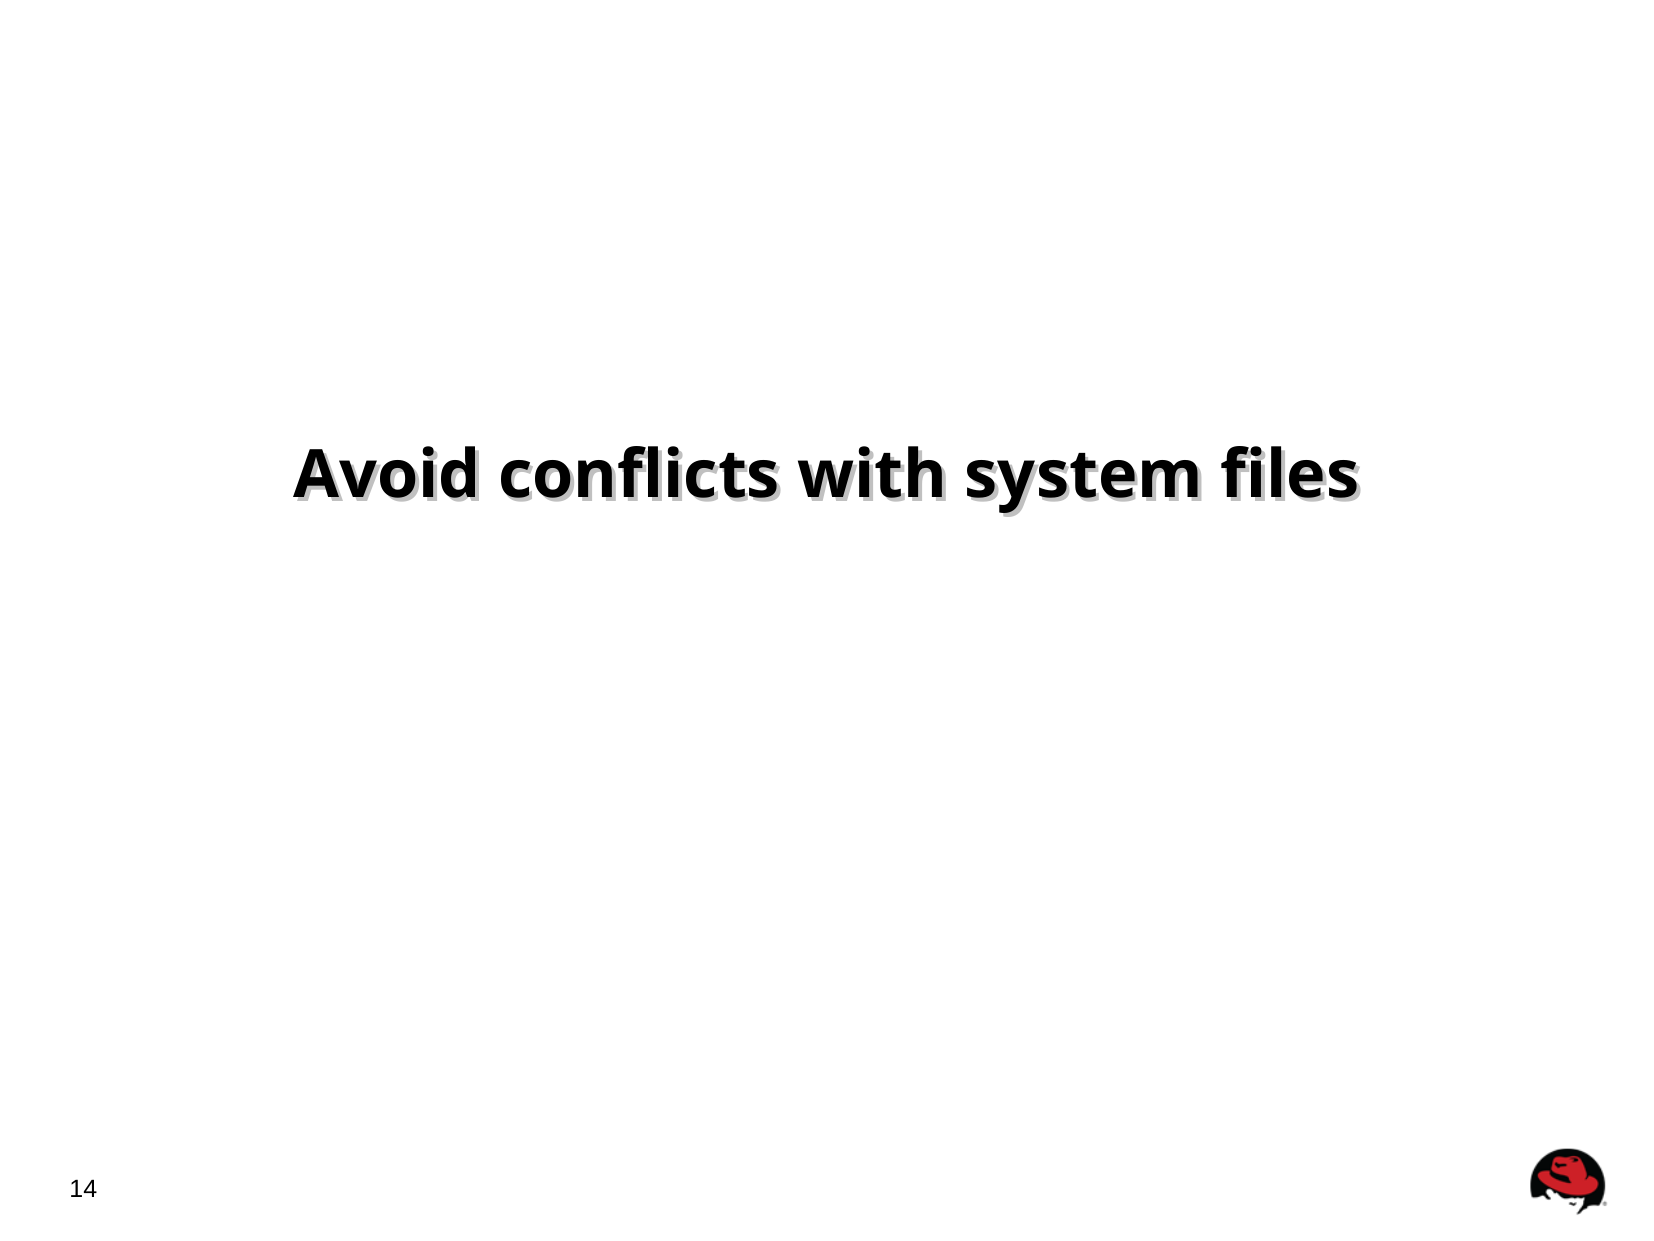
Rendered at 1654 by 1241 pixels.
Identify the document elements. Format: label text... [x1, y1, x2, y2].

picture [1529, 1146, 1613, 1224]
subtitle Avoid conflicts with system files [82, 37, 1571, 1039]
